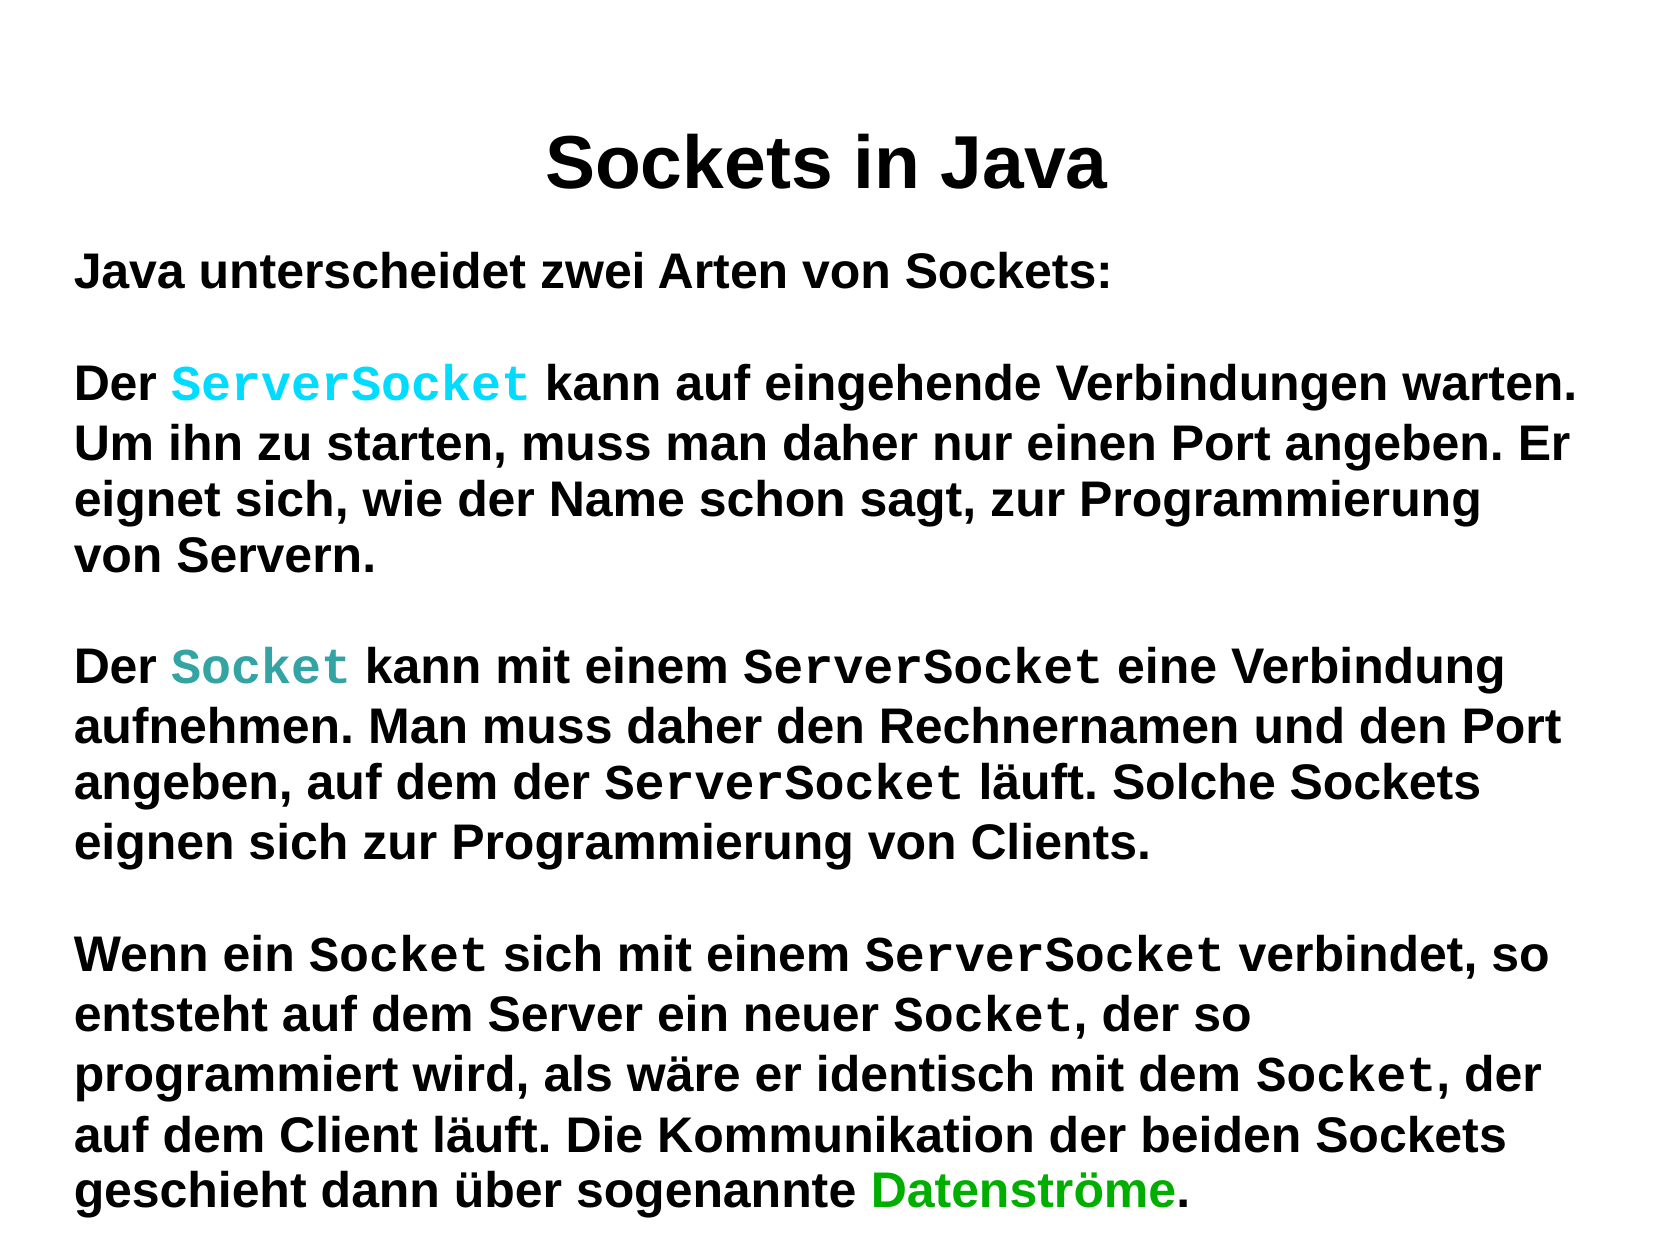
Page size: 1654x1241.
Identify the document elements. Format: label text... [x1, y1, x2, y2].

title Sockets in Java [88, 78, 1565, 236]
text_box Java unterscheidet zwei Arten von Sockets: Der ServerSocket kann auf eingehende Verbindungen warten. Um ihn zu starten, muss man daher nur einen Port angeben. Er eignet sich, wie der Name schon sagt, zur Programmierung von Servern. Der Socket kann mit einem ServerSocket eine Verbindung aufnehmen. Man muss daher den Rechnernamen und den Port angeben, auf dem der ServerSocket läuft. Solche Sockets eignen sich zur Programmierung von Clients. Wenn ein Socket sich mit einem ServerSocket verbindet, so entsteht auf dem Server ein neuer Socket, der so programmiert wird, als wäre er identisch mit dem Socket, der auf dem Client läuft. Die Kommunikation der beiden Sockets geschieht dann über sogenannte Datenströme. [59, 236, 1595, 1241]
